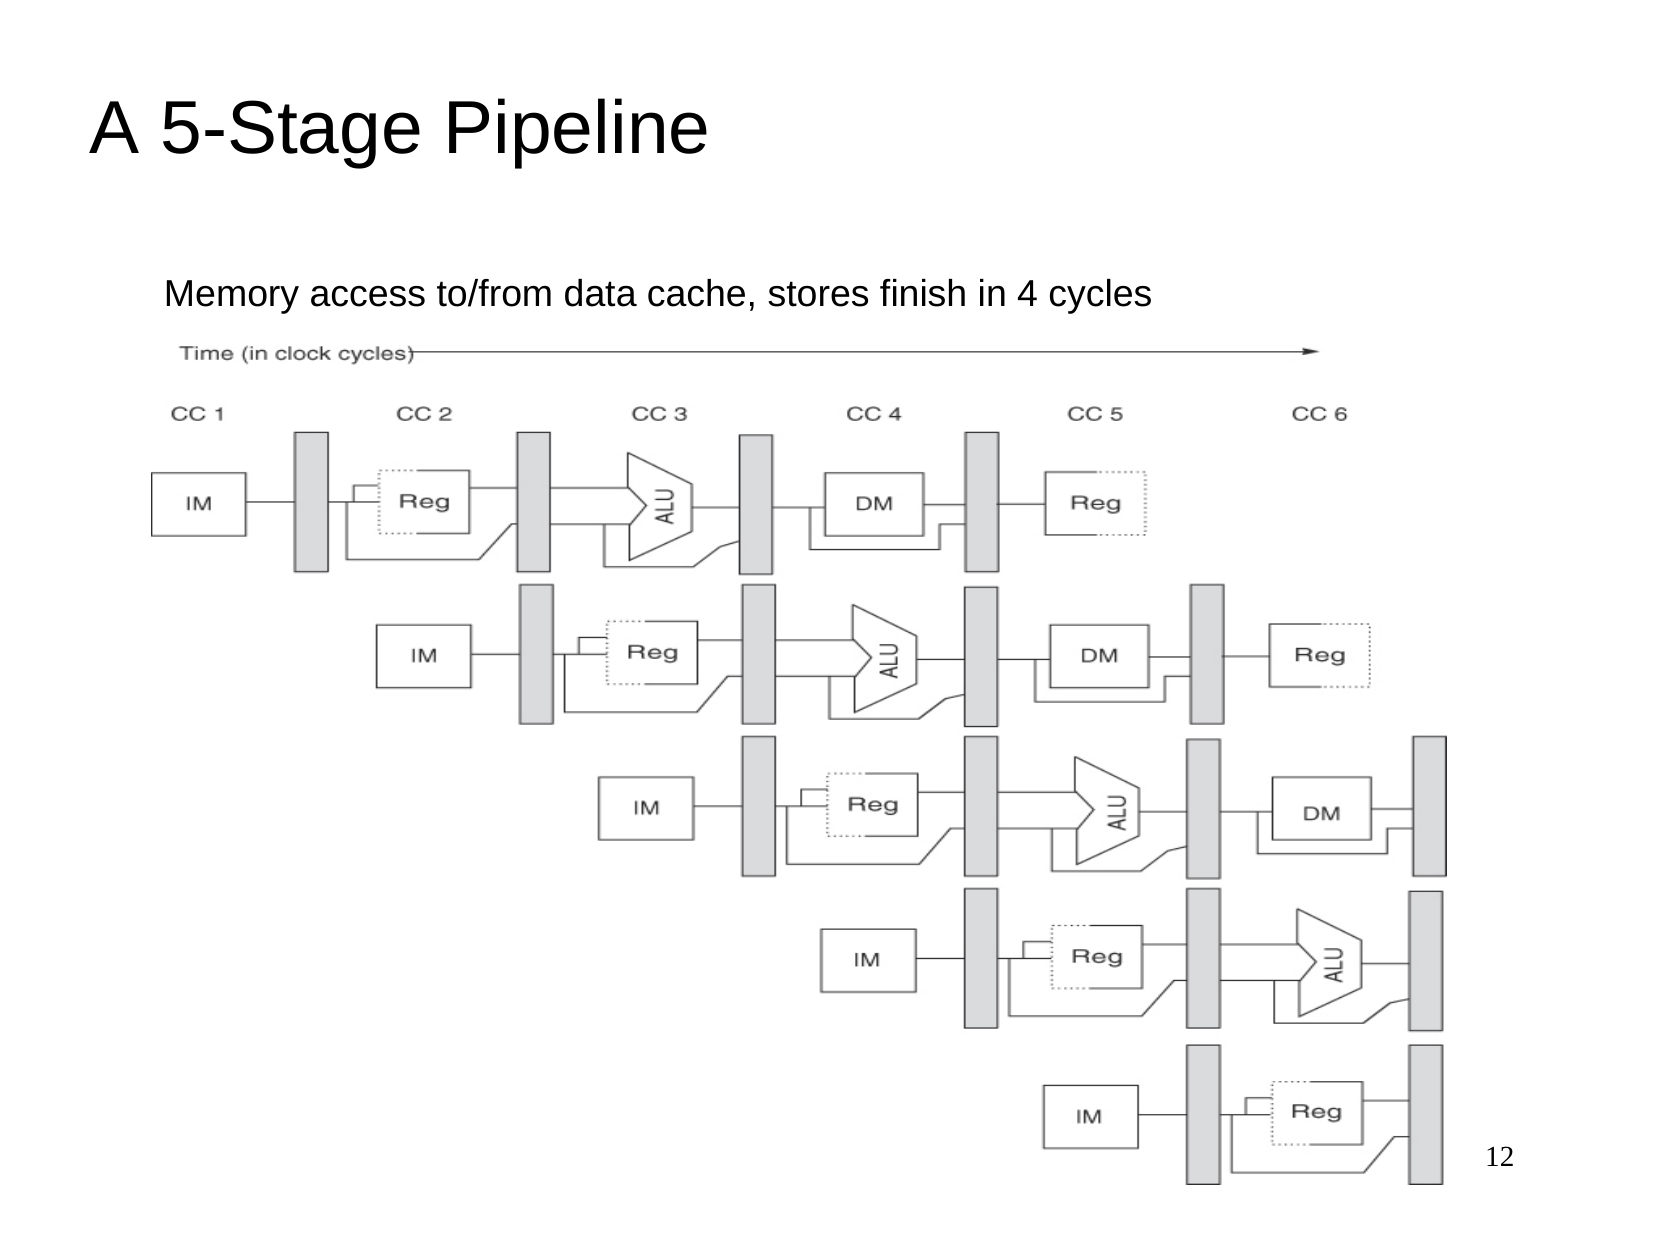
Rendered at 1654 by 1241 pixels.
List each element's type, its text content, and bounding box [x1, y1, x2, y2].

picture [151, 344, 1447, 1186]
text_box <number> [1184, 1129, 1530, 1213]
text_box Memory access to/from data cache, stores finish in 4 cycles [149, 261, 1168, 323]
text_box A 5-Stage Pipeline [74, 71, 727, 177]
